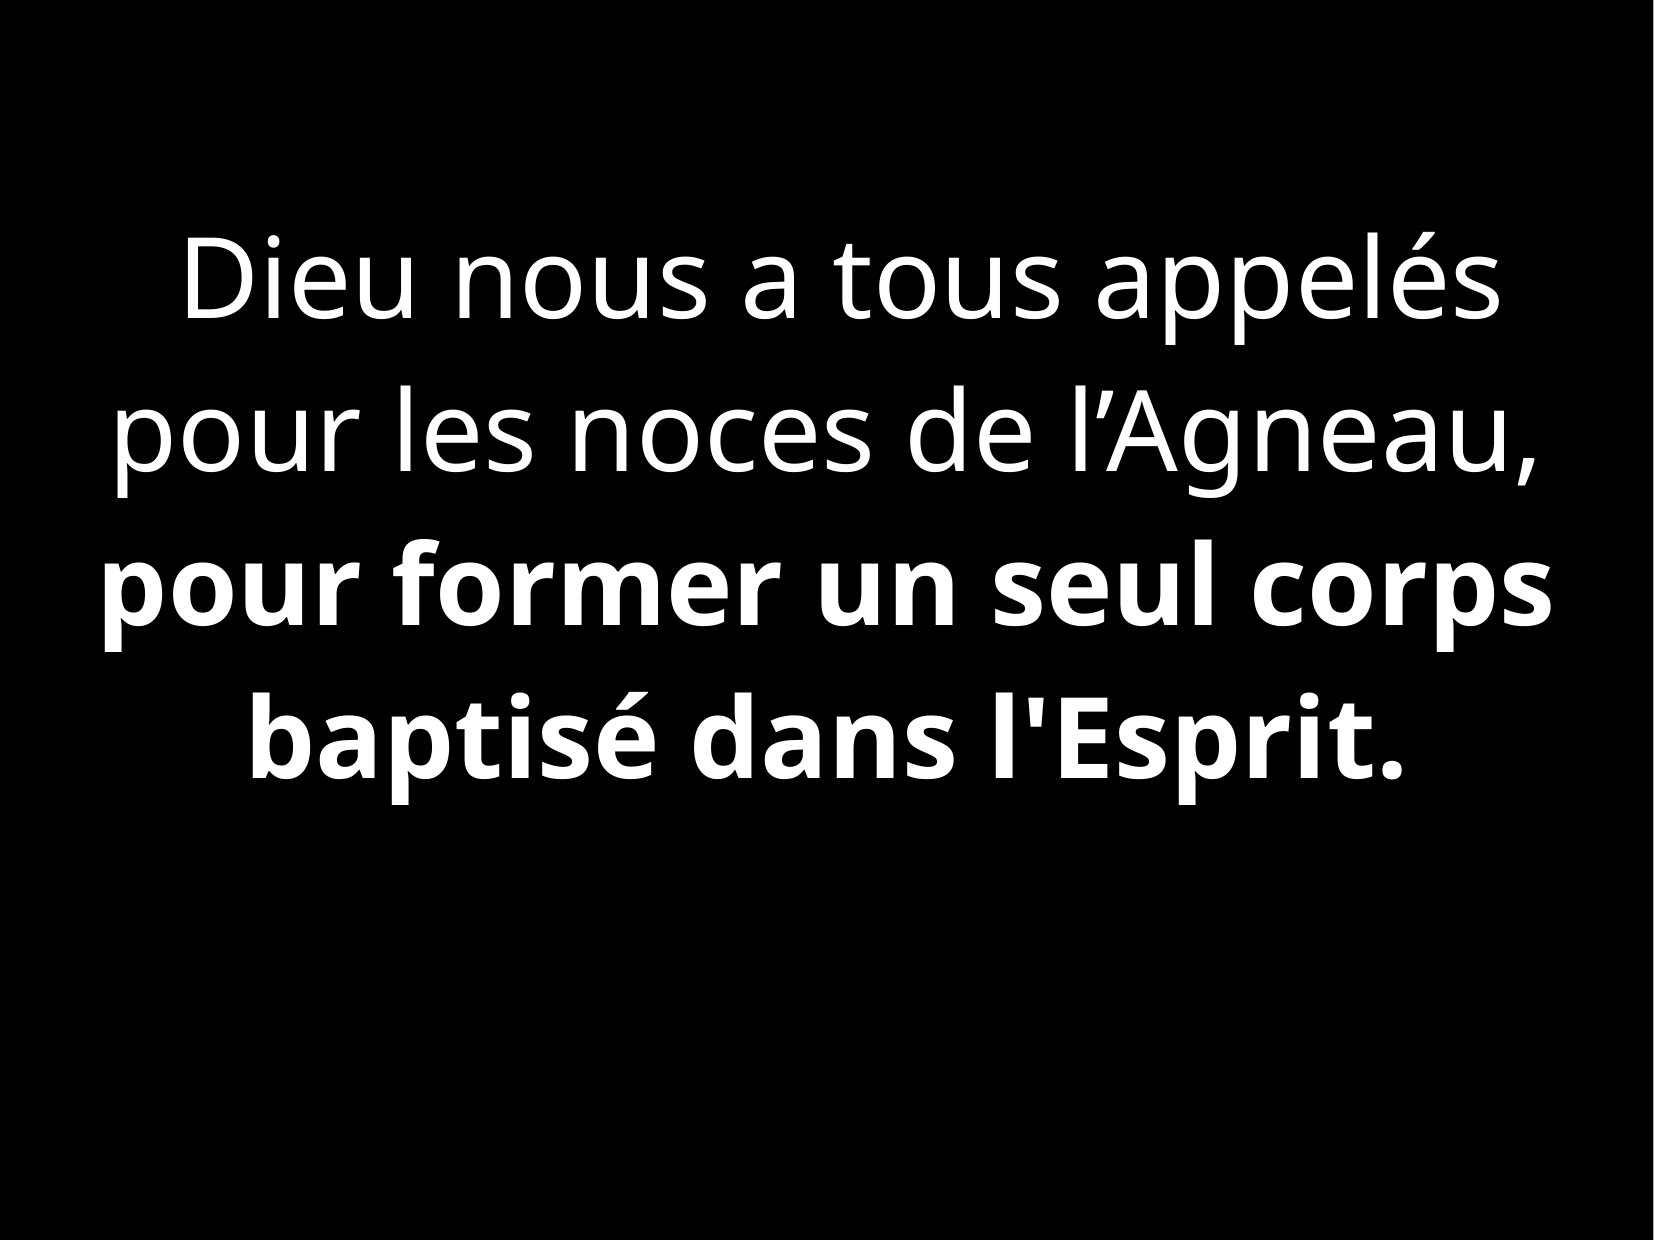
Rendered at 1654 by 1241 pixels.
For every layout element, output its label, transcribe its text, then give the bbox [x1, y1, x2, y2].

list Dieu nous a tous appelés pour les noces de l’Agneau, pour former un seul corps baptisé dans l'Esprit. [29, 45, 1625, 1241]
